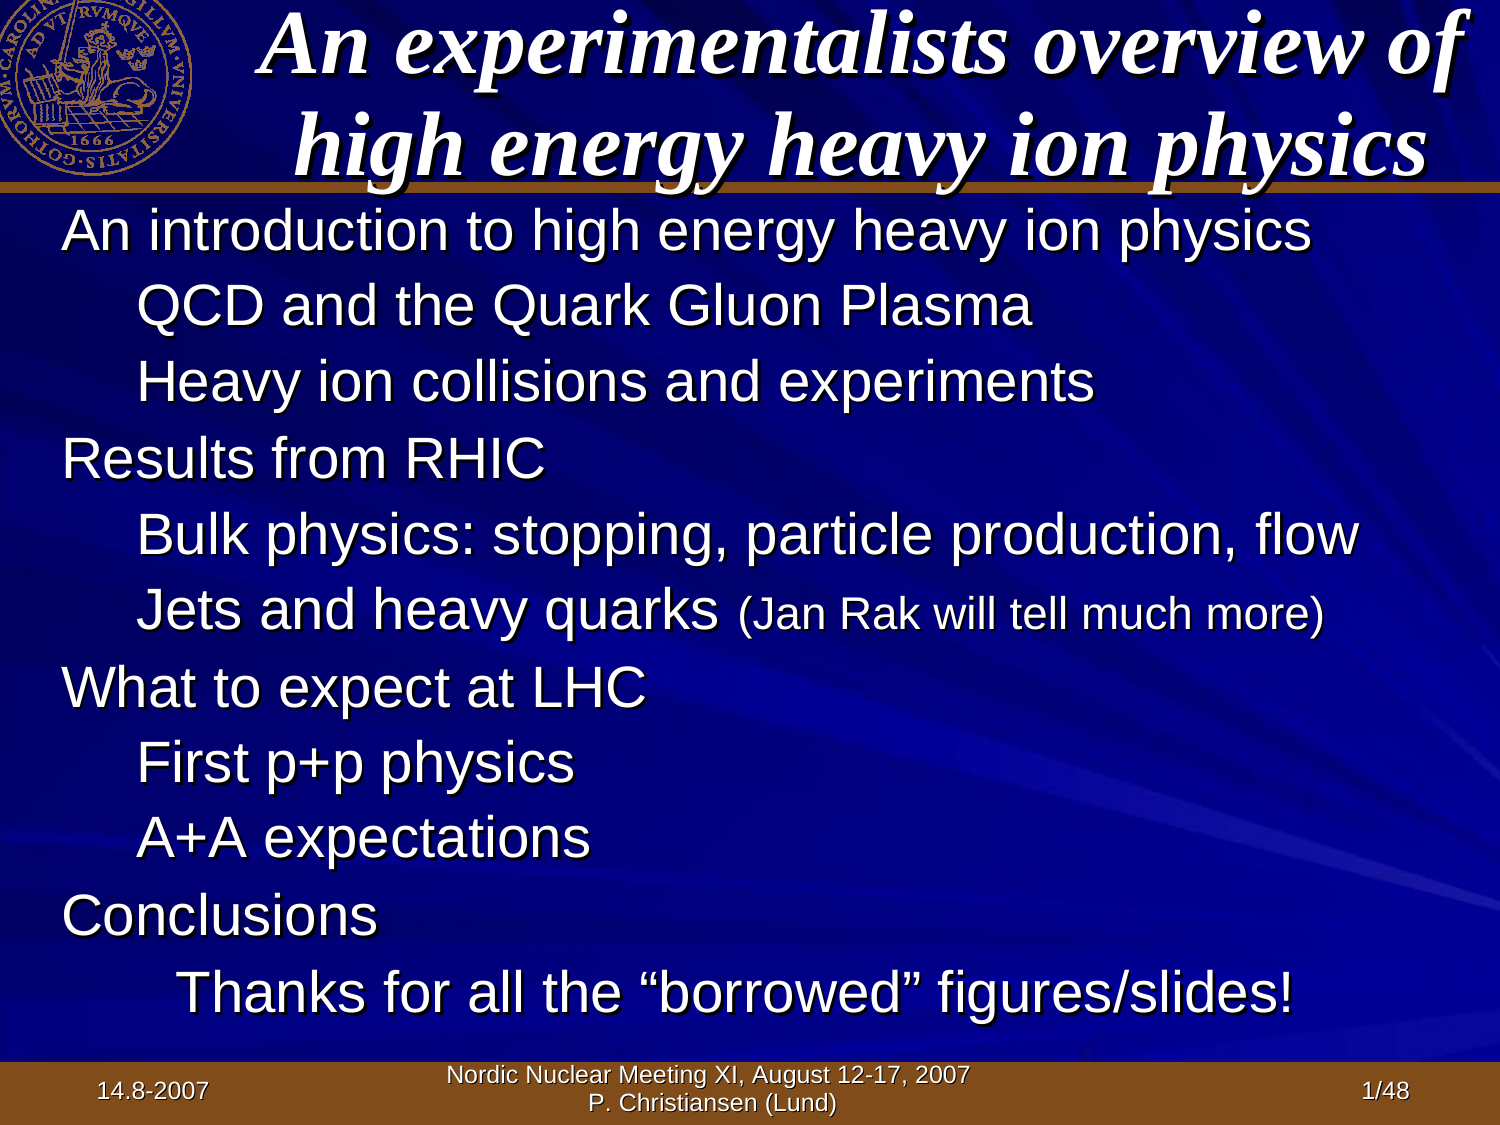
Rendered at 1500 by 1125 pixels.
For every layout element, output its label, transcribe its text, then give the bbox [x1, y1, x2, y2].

list An introduction to high energy heavy ion physics QCD and the Quark Gluon Plasma Heavy ion collisions and experiments Results from RHIC Bulk physics: stopping, particle production, flow Jets and heavy quarks (Jan Rak will tell much more) What to expect at LHC First p+p physics A+A expectations Conclusions Thanks for all the “borrowed” figures/slides! [61, 197, 1412, 1026]
picture [0, 0, 225, 182]
picture [1, 193, 1500, 1062]
title An experimentalists overview of high energy heavy ion physics [225, 0, 1500, 203]
